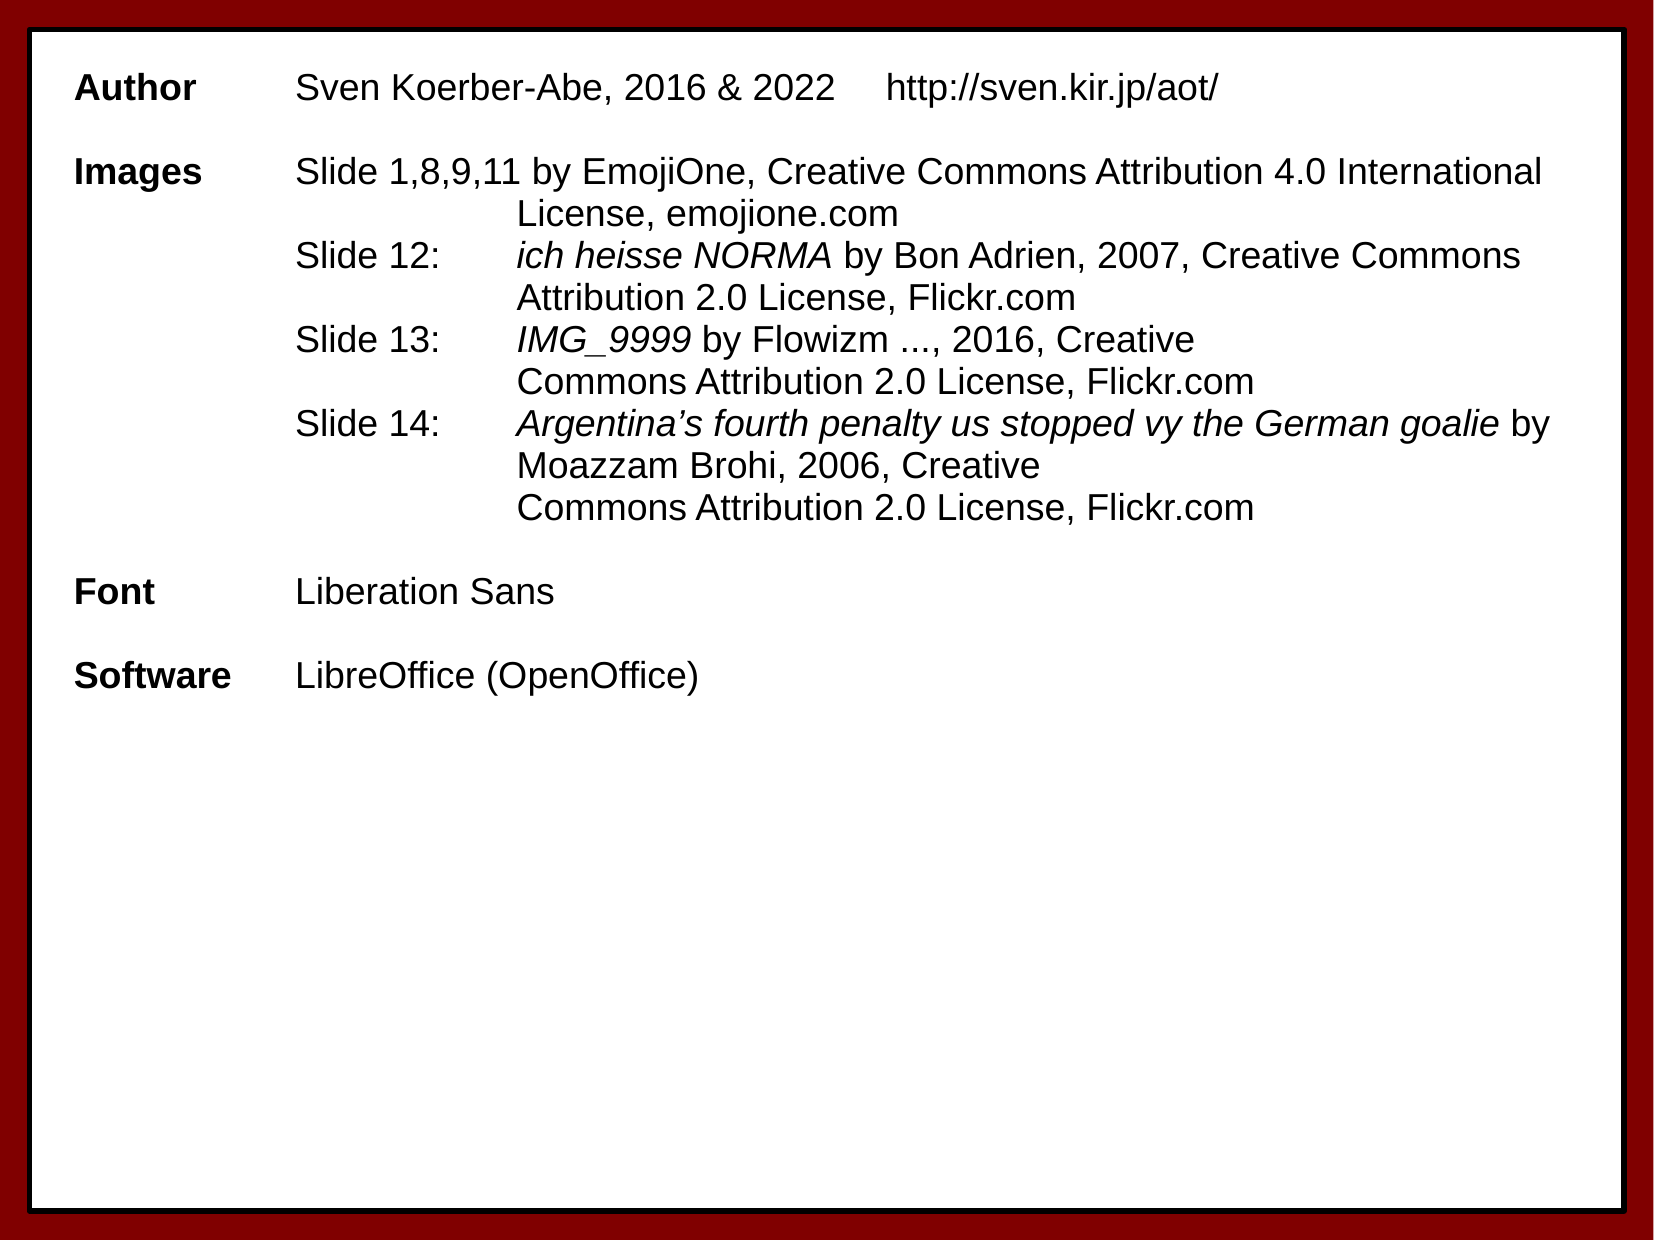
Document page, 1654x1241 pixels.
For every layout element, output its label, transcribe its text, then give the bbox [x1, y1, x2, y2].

text_box Author Sven Koerber-Abe, 2016 & 2022 http://sven.kir.jp/aot/ Images Slide 1,8,9,11 by EmojiOne, Creative Commons Attribution 4.0 International License, emojione.com Slide 12: ich heisse NORMA by Bon Adrien, 2007, Creative Commons Attribution 2.0 License, Flickr.com Slide 13: IMG_9999 by Flowizm ..., 2016, Creative Commons Attribution 2.0 License, Flickr.com Slide 14: Argentina’s fourth penalty us stopped vy the German goalie by Moazzam Brohi, 2006, Creative Commons Attribution 2.0 License, Flickr.com Font Liberation Sans Software LibreOffice (OpenOffice) [59, 59, 1595, 778]
text_box [29, 29, 1625, 1211]
